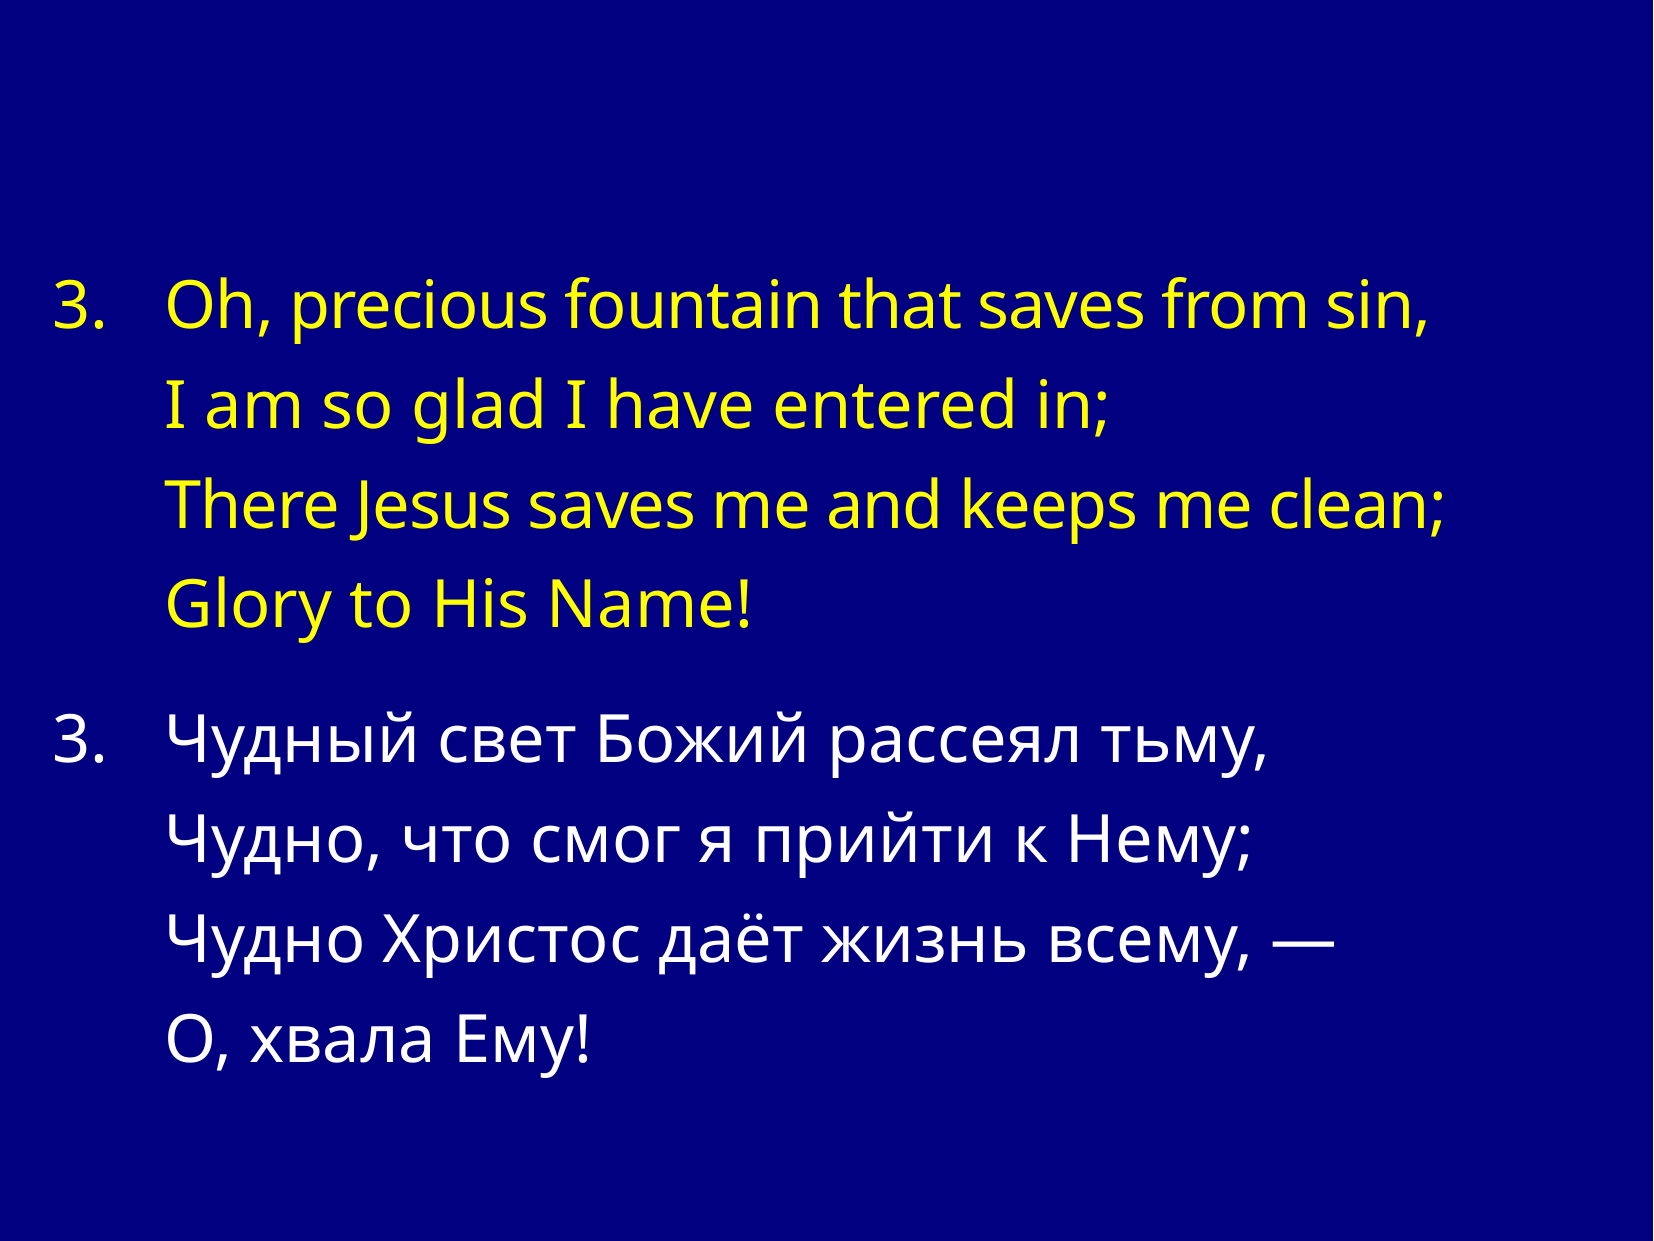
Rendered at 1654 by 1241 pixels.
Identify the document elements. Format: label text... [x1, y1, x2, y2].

text_box 3. Чудный свет Божий рассеял тьму, Чудно, что смог я прийти к Нему; Чудно Христос даёт жизнь всему, — О, хвала Ему! [37, 675, 1653, 1163]
text_box 3. Oh, precious fountain that saves from sin, I am so glad I have entered in; There Jesus saves me and keeps me clean; Glory to His Name! [37, 150, 1653, 638]
